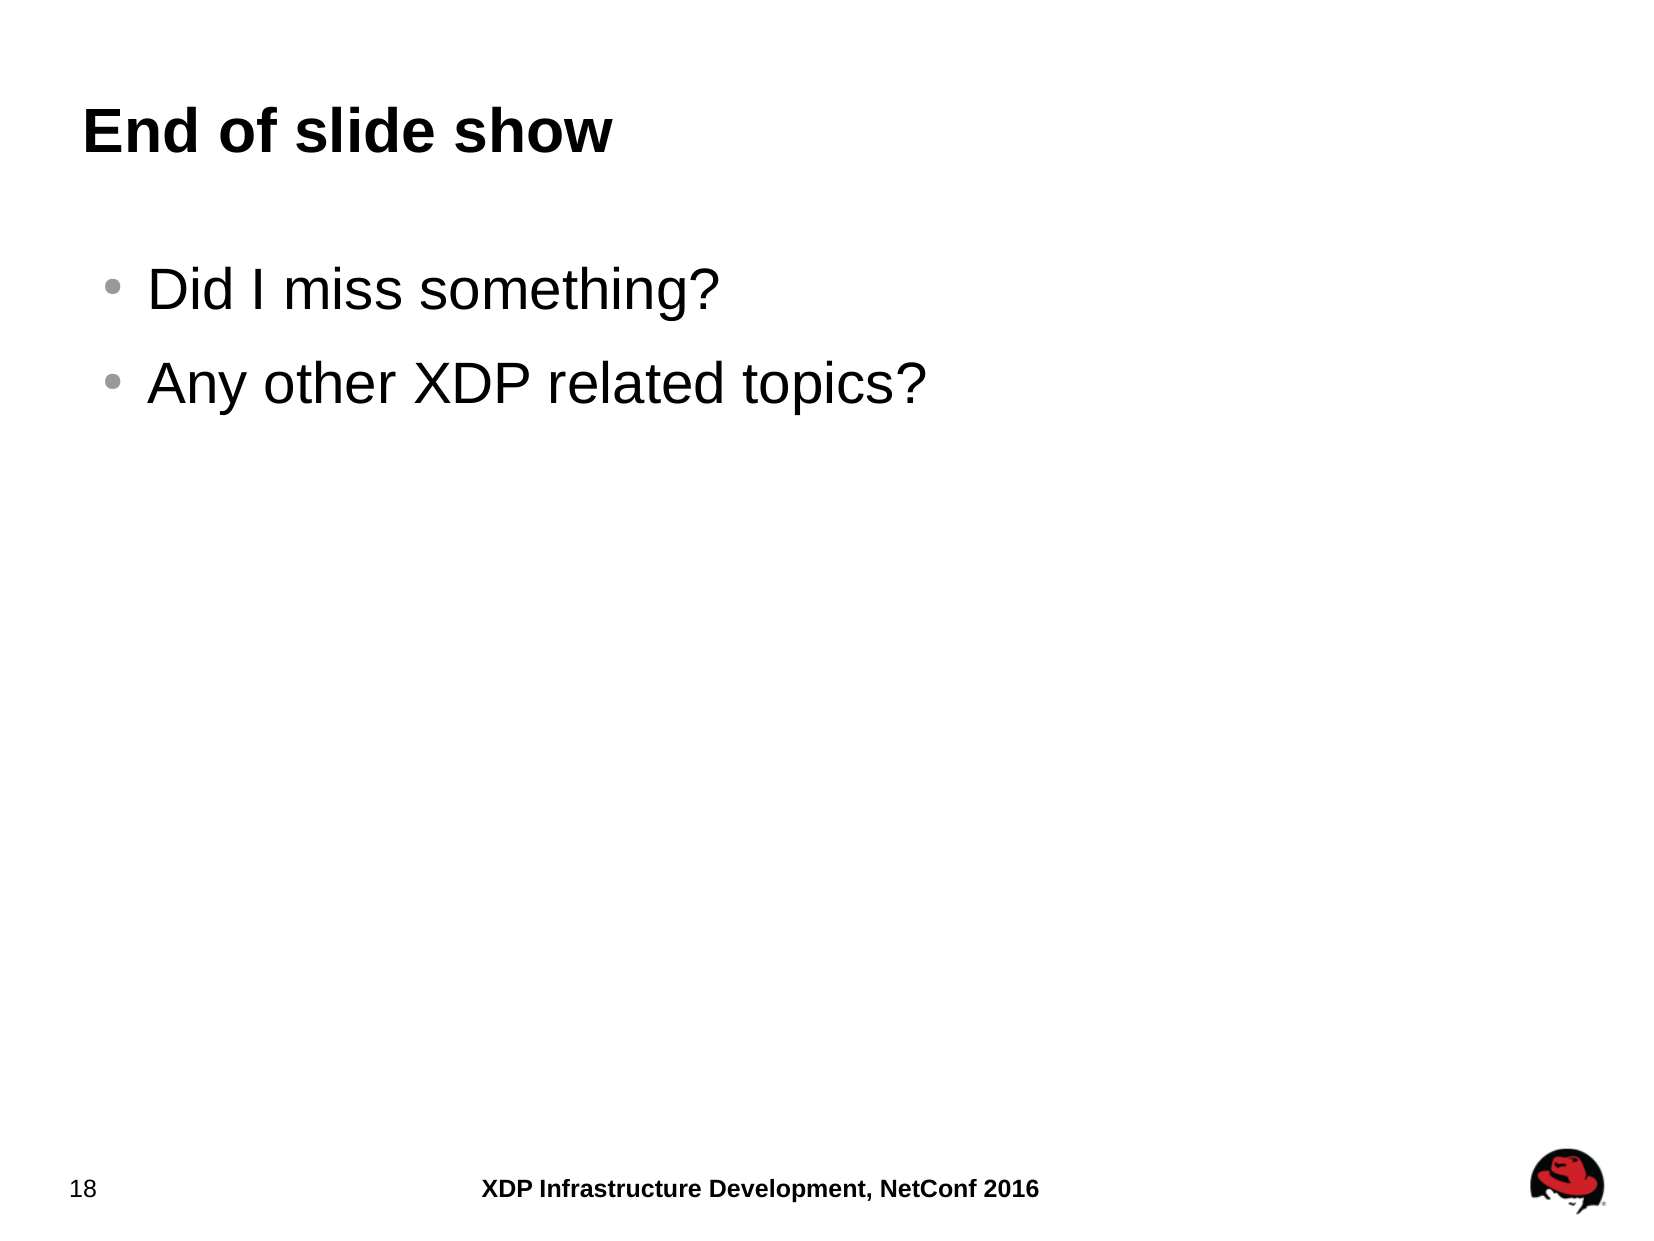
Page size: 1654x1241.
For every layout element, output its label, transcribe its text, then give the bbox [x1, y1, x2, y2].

title End of slide show [82, 37, 1571, 226]
picture [1529, 1146, 1612, 1224]
list Did I miss something? Any other XDP related topics? [87, 256, 1576, 1051]
